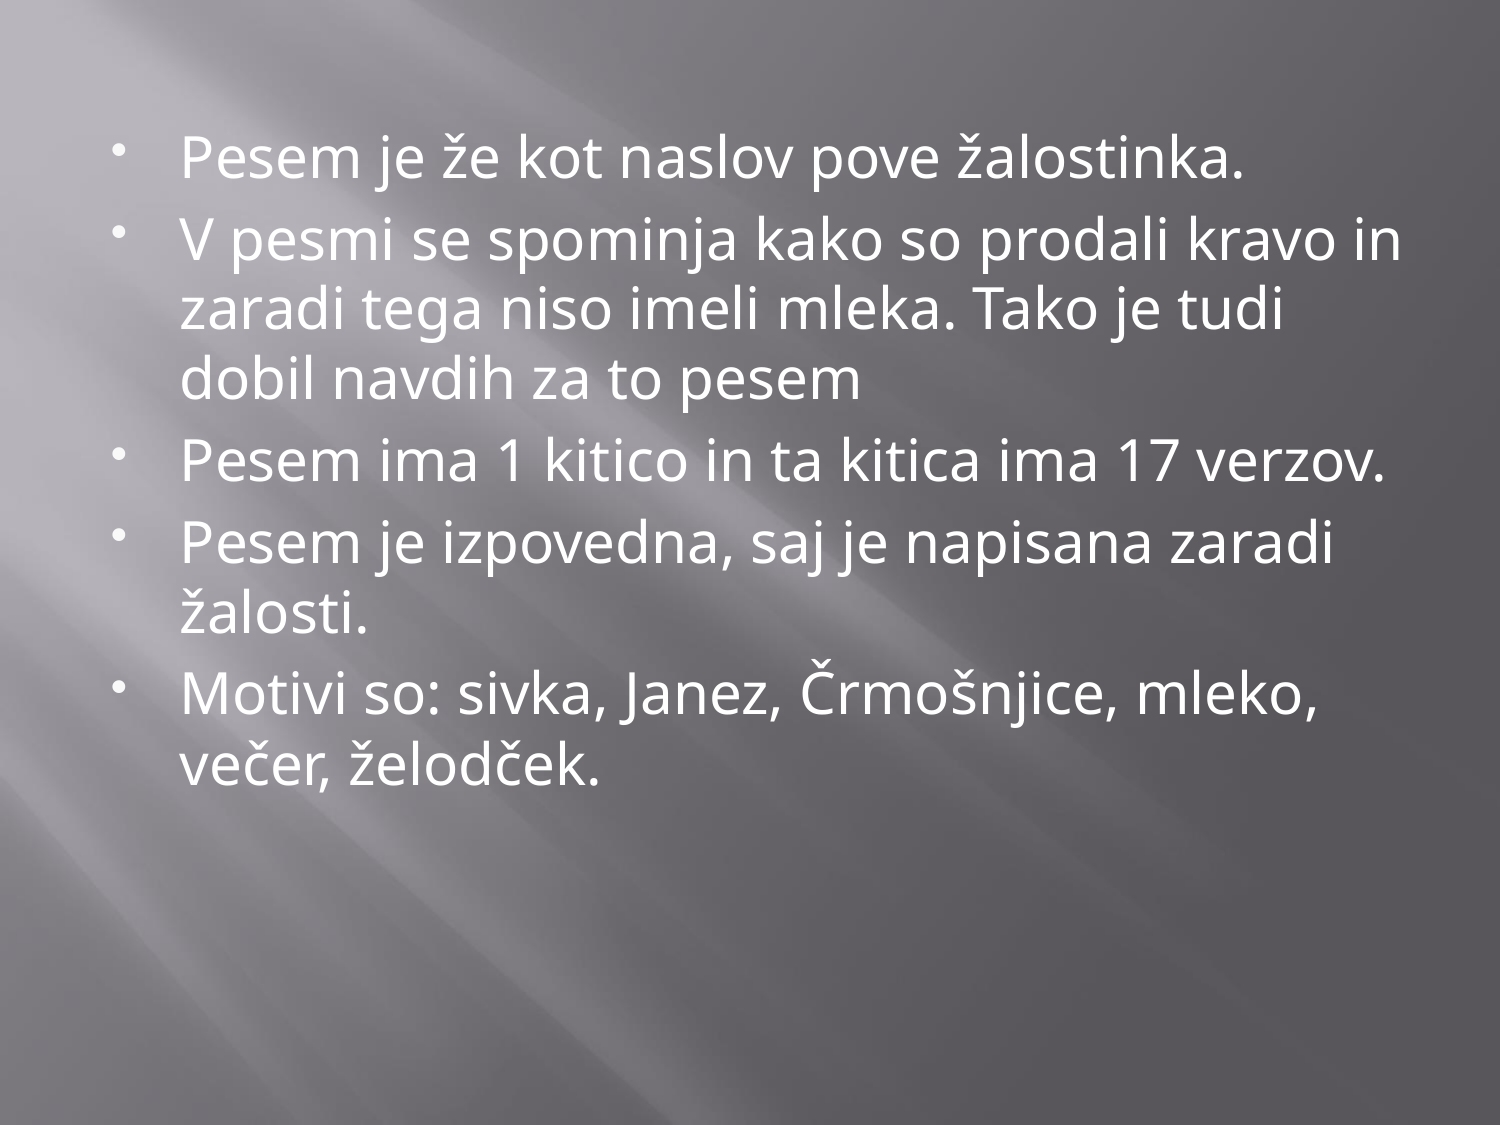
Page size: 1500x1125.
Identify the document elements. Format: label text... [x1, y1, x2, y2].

list Pesem je že kot naslov pove žalostinka. V pesmi se spominja kako so prodali kravo in zaradi tega niso imeli mleka. Tako je tudi dobil navdih za to pesem Pesem ima 1 kitico in ta kitica ima 17 verzov. Pesem je izpovedna, saj je napisana zaradi žalosti. Motivi so: sivka, Janez, Črmošnjice, mleko, večer, želodček. [75, 112, 1425, 1000]
picture [0, 0, 1500, 1125]
